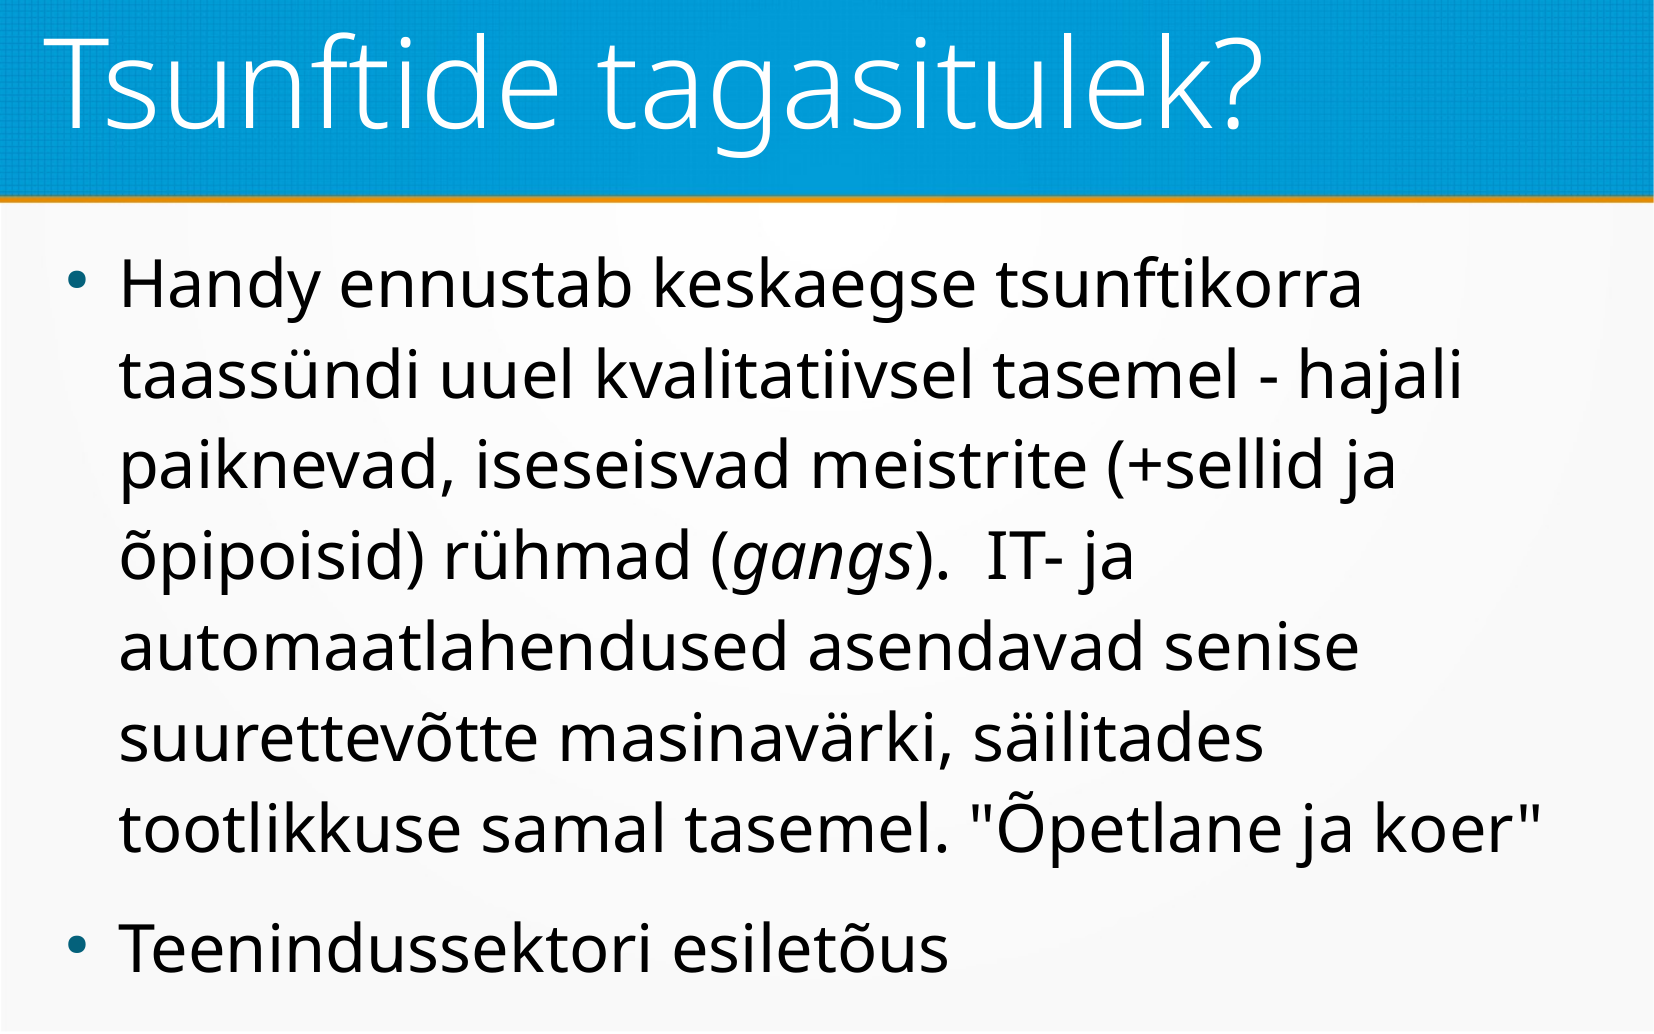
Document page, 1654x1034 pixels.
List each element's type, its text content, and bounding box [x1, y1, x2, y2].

title Tsunftide tagasitulek? [43, 0, 1619, 166]
picture [0, 195, 1654, 1034]
list Handy ennustab keskaegse tsunftikorra taassündi uuel kvalitatiivsel tasemel - hajali paiknevad, iseseisvad meistrite (+sellid ja õpipoisid) rühmad (gangs). IT- ja automaatlahendused asendavad senise suurettevõtte masinavärki, säilitades tootlikkuse samal tasemel. "Õpetlane ja koer" Teenindussektori esiletõus [47, 236, 1607, 1002]
